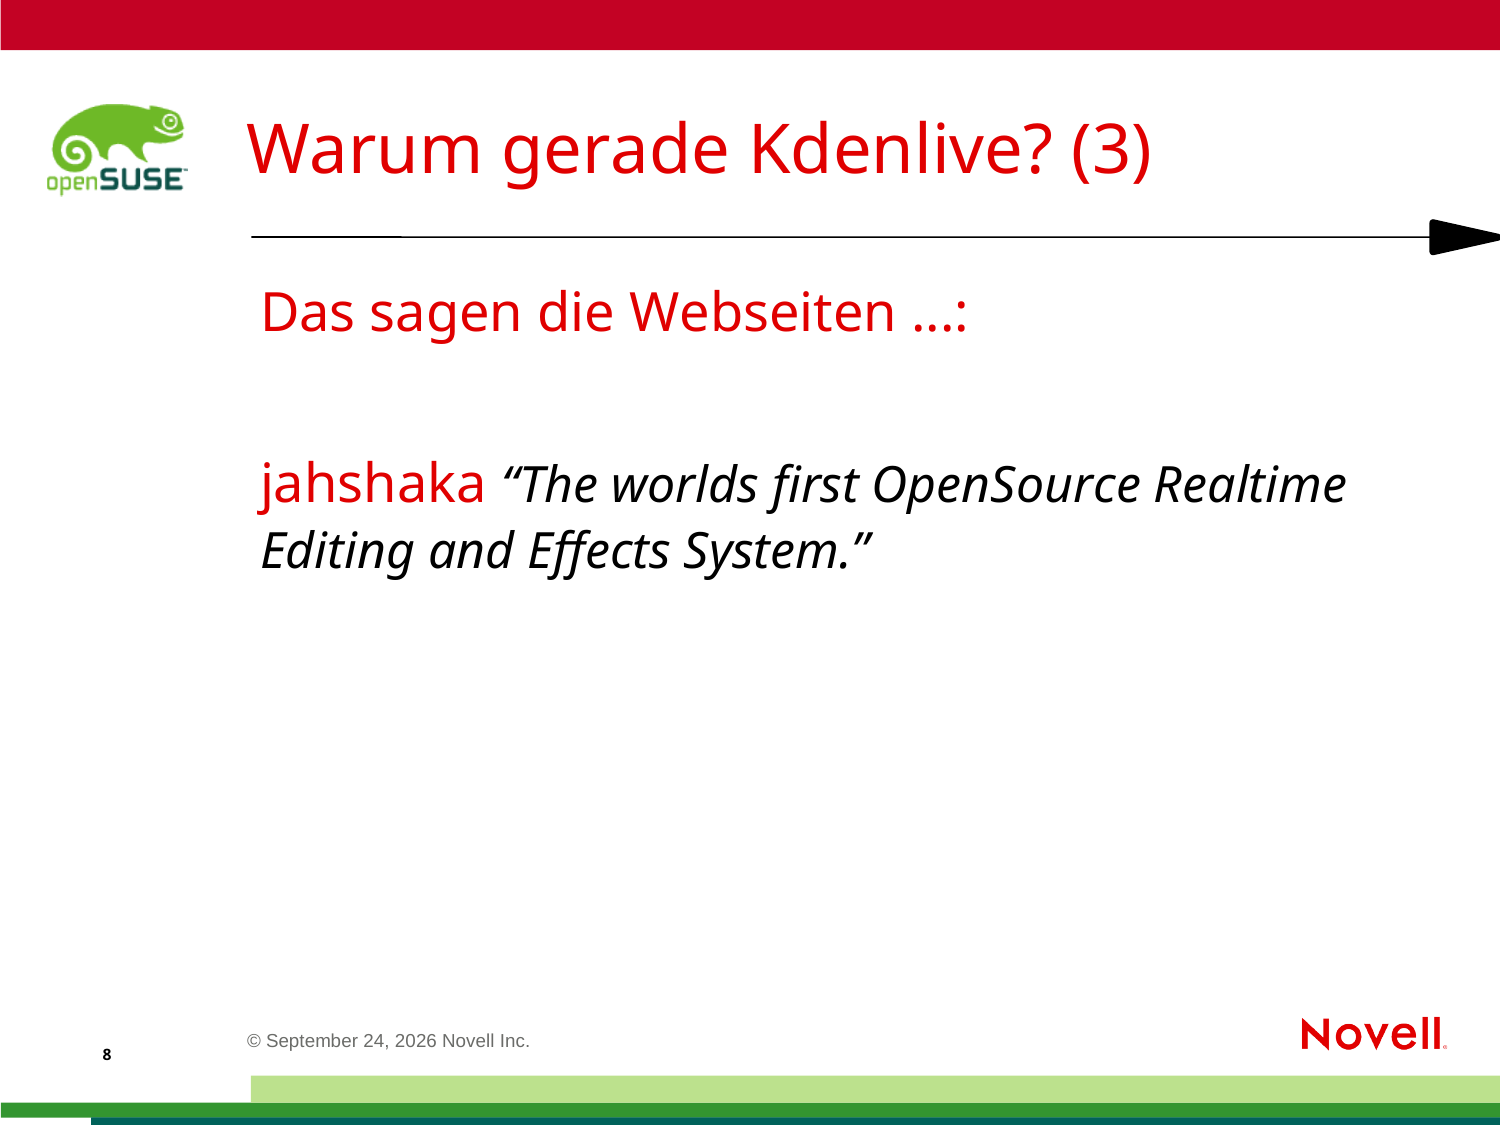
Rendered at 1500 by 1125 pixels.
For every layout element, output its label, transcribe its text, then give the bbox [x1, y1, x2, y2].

picture [47, 104, 188, 197]
list Das sagen die Webseiten ...: jahshaka “The worlds first OpenSource Realtime Editing and Effects System.” [245, 267, 1458, 1026]
picture [1295, 1026, 1453, 1056]
title Warum gerade Kdenlive? (3) [246, 60, 1409, 239]
